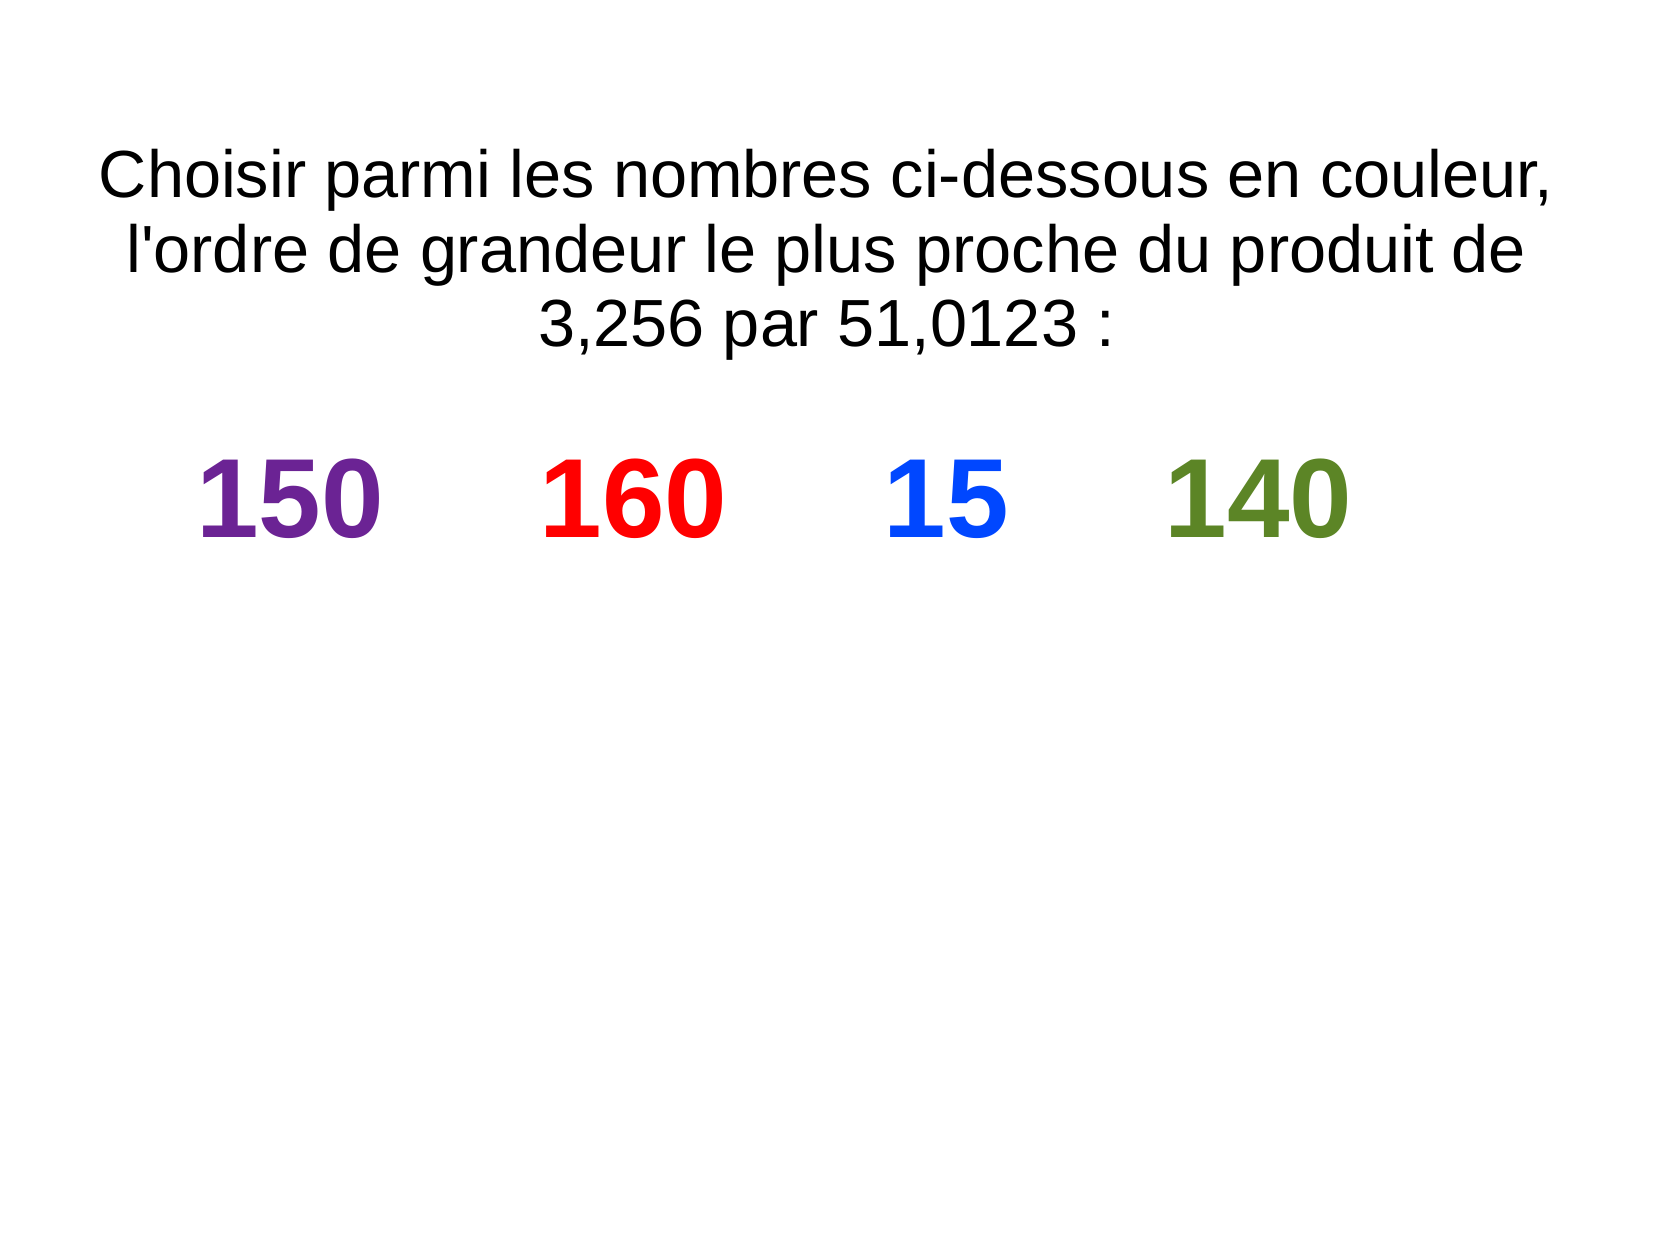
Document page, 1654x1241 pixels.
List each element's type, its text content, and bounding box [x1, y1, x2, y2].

subtitle Choisir parmi les nombres ci-dessous en couleur, l'ordre de grandeur le plus proche du produit de 3,256 par 51,0123 : 150 160 15 140 [82, 60, 1571, 638]
